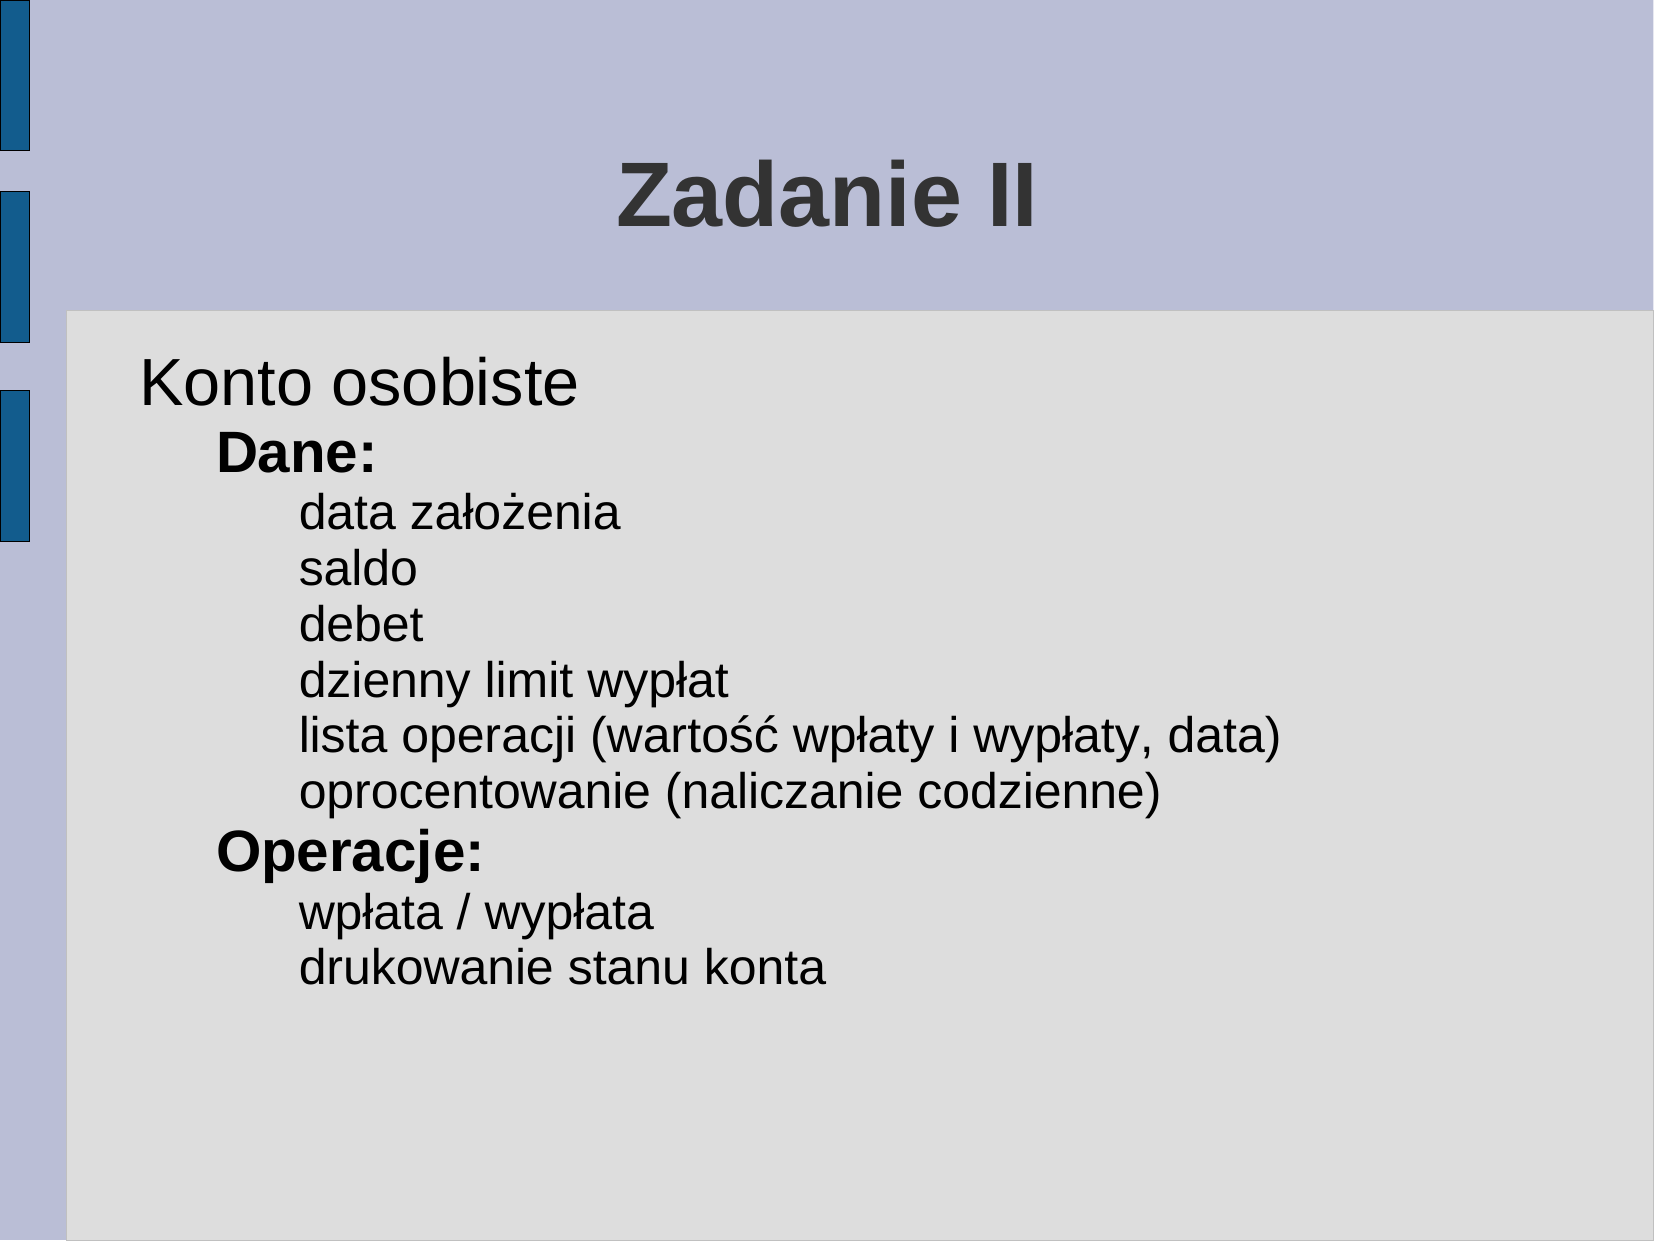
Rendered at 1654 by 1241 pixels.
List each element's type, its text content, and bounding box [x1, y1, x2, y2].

list Konto osobiste Dane: data założenia saldo debet dzienny limit wypłat lista operacji (wartość wpłaty i wypłaty, data) oprocentowanie (naliczanie codzienne) Operacje: wpłata / wypłata drukowanie stanu konta [121, 344, 1534, 1112]
title Zadanie II [121, 98, 1534, 291]
